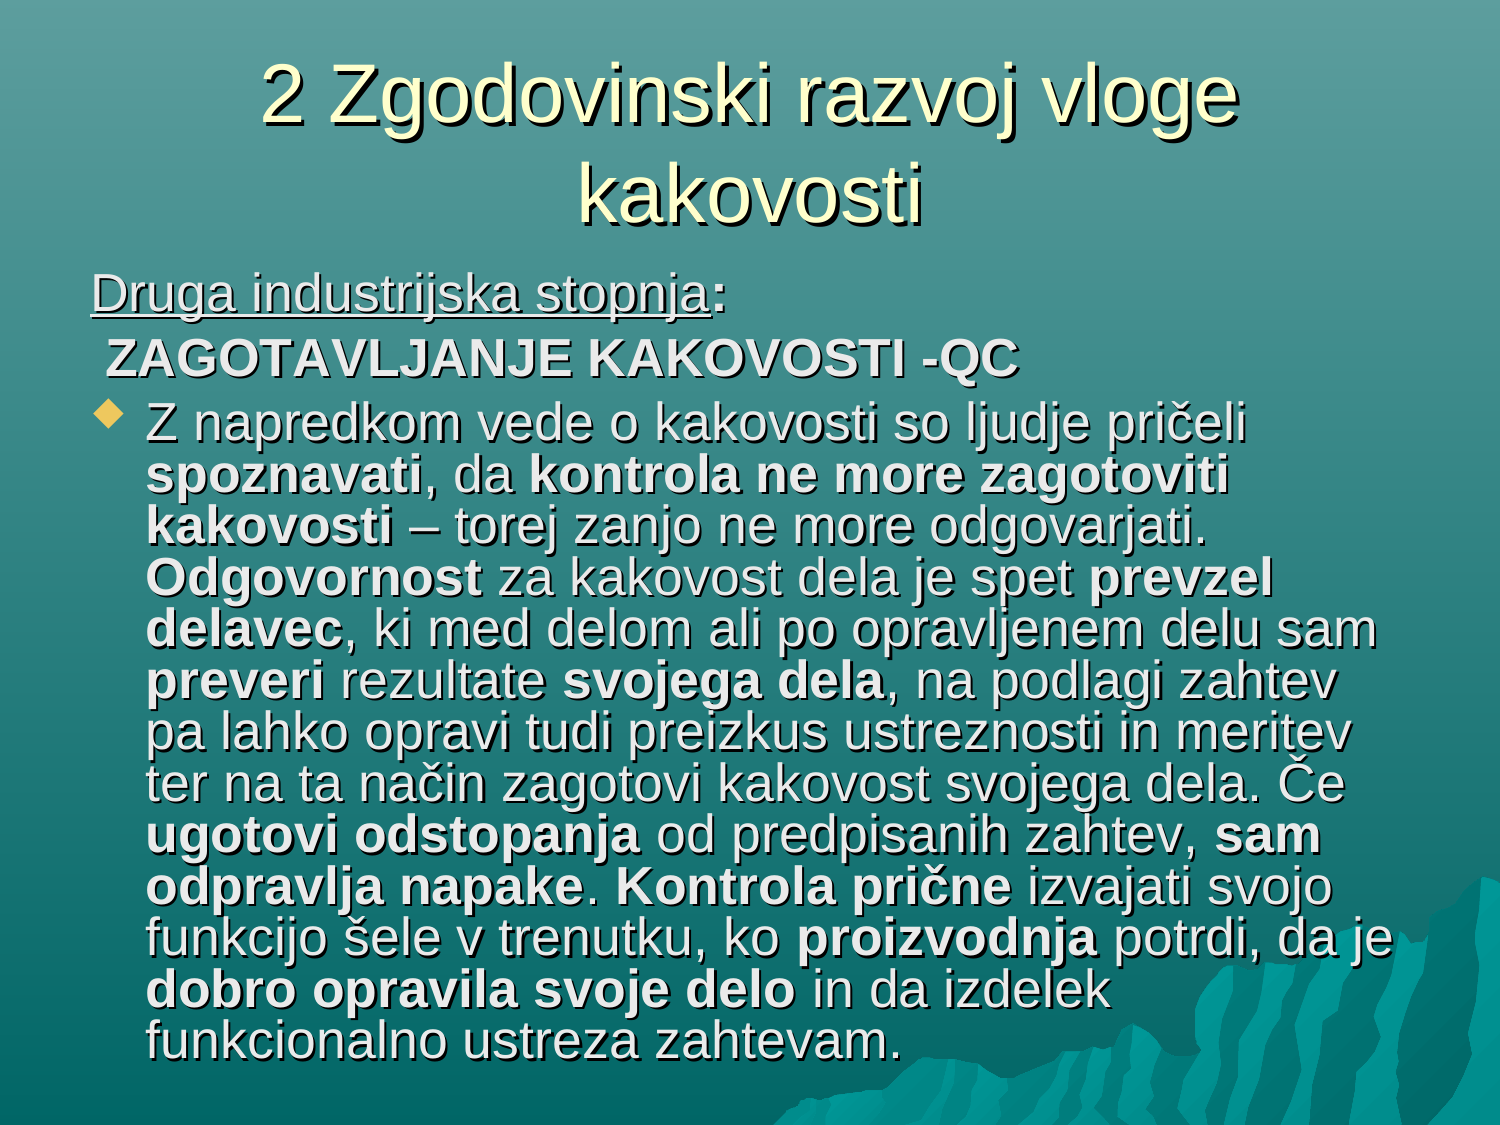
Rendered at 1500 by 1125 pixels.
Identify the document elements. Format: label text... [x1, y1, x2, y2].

list Druga industrijska stopnja: ZAGOTAVLJANJE KAKOVOSTI -QC Z napredkom vede o kakovosti so ljudje pričeli spoznavati, da kontrola ne more zagotoviti kakovosti – torej zanjo ne more odgovarjati. Odgovornost za kakovost dela je spet prevzel delavec, ki med delom ali po opravljenem delu sam preveri rezultate svojega dela, na podlagi zahtev pa lahko opravi tudi preizkus ustreznosti in meritev ter na ta način zagotovi kakovost svojega dela. Če ugotovi odstopanja od predpisanih zahtev, sam odpravlja napake. Kontrola prične izvajati svojo funkcijo šele v trenutku, ko proizvodnja potrdi, da je dobro opravila svoje delo in da izdelek funkcionalno ustreza zahtevam. [75, 262, 1426, 1085]
title 2 Zgodovinski razvoj vloge kakovosti [75, 31, 1426, 247]
